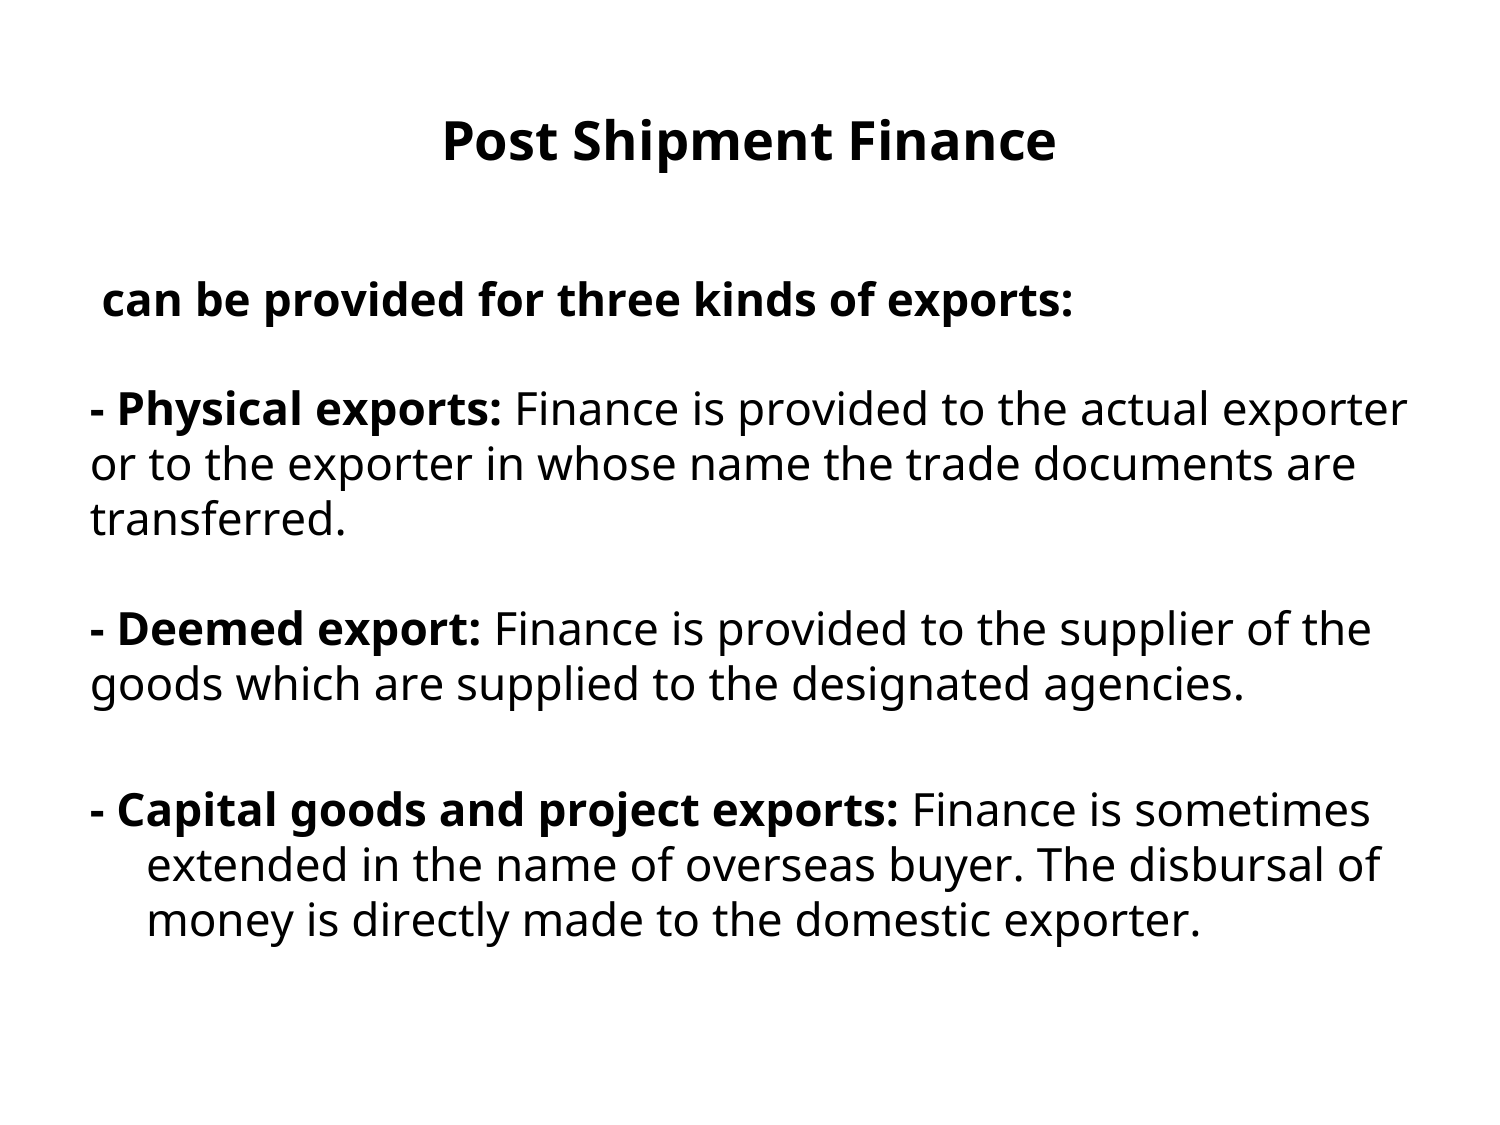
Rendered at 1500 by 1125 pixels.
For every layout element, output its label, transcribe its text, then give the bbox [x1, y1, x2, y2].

list can be provided for three kinds of exports: - Physical exports: Finance is provided to the actual exporter or to the exporter in whose name the trade documents are transferred. - Deemed export: Finance is provided to the supplier of the goods which are supplied to the designated agencies. - Capital goods and project exports: Finance is sometimes extended in the name of overseas buyer. The disbursal of money is directly made to the domestic exporter. [75, 262, 1425, 1005]
title Post Shipment Finance [75, 45, 1425, 233]
